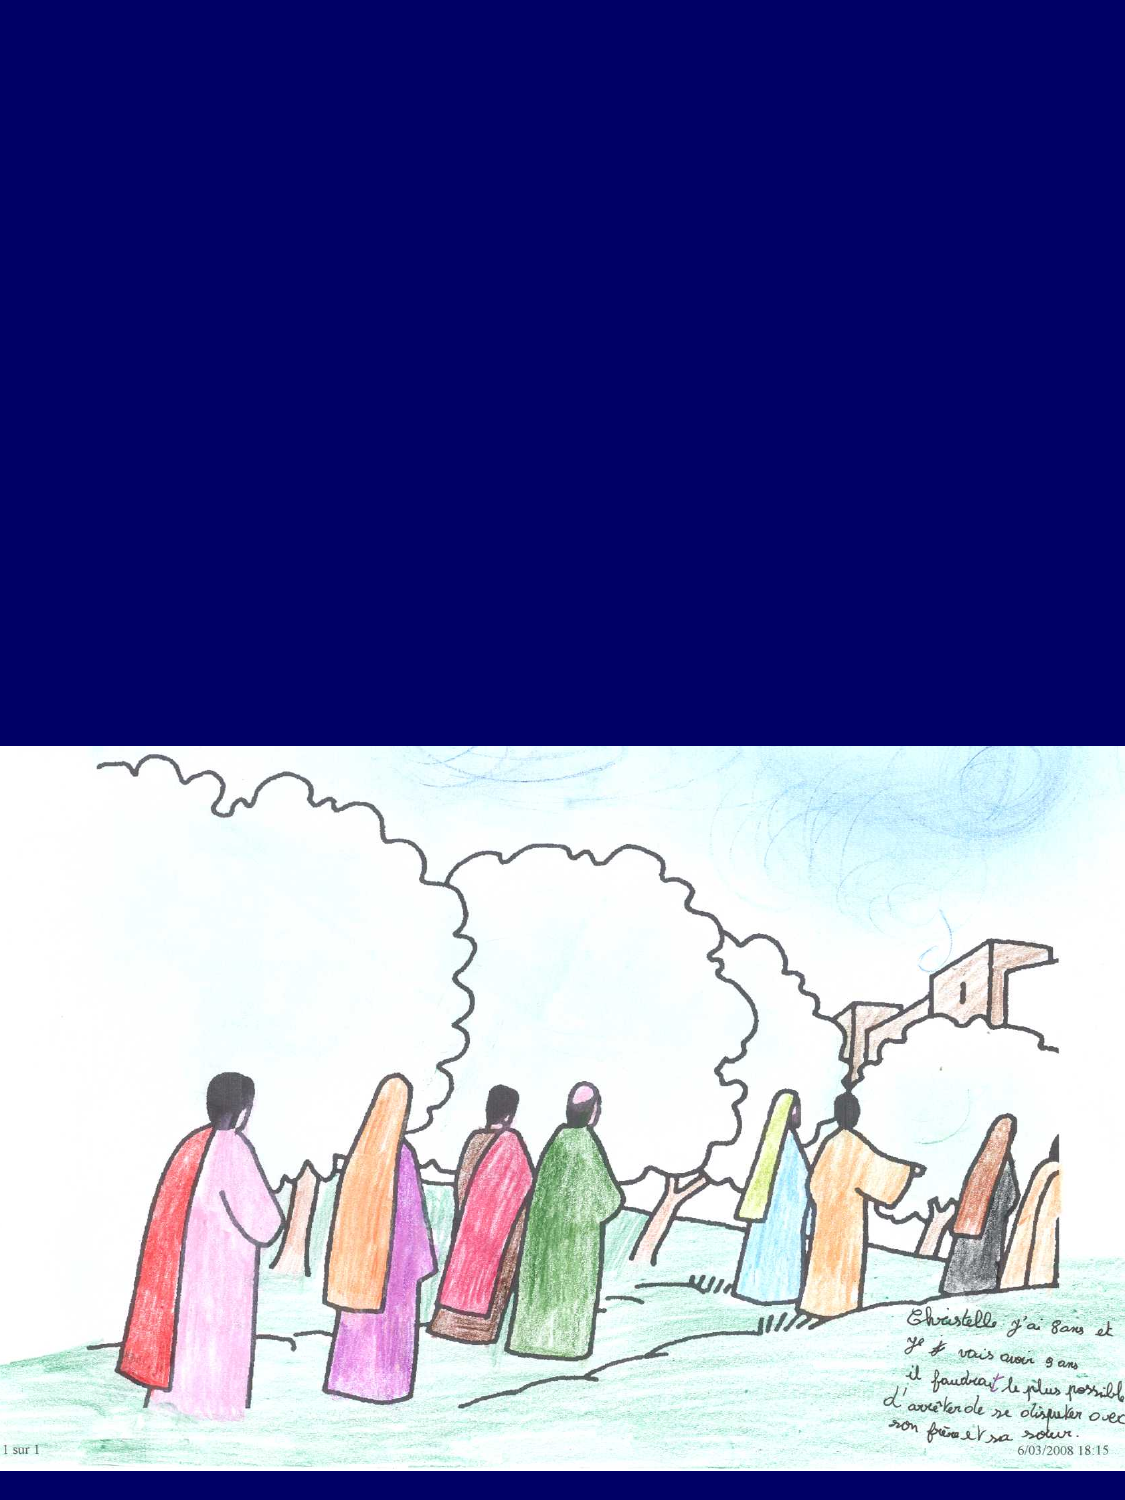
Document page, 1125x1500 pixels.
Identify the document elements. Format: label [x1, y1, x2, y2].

picture [0, 746, 1125, 1471]
